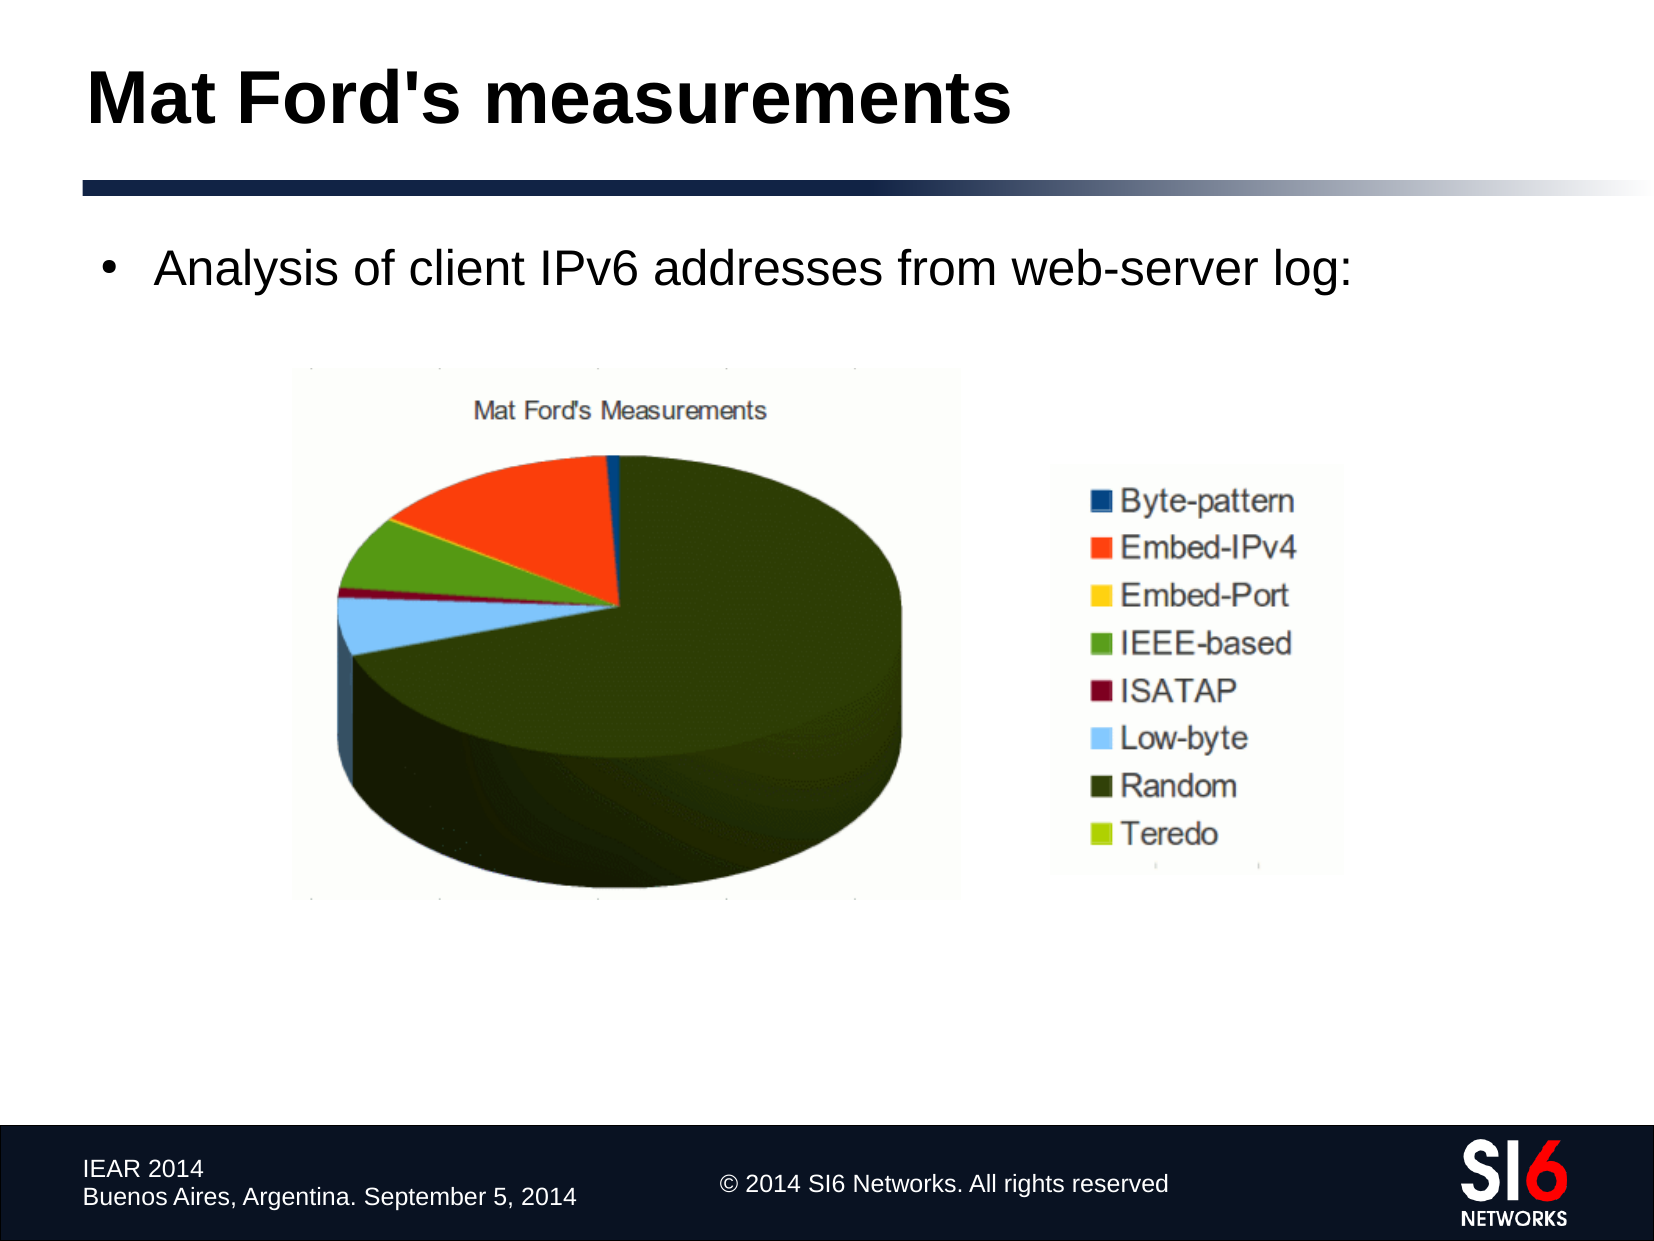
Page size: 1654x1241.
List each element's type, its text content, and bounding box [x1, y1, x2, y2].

title Mat Ford's measurements [86, 30, 1576, 166]
picture [292, 368, 961, 901]
list Analysis of client IPv6 addresses from web-server log: [82, 240, 1571, 331]
picture [1461, 1139, 1567, 1226]
picture [1050, 464, 1344, 875]
